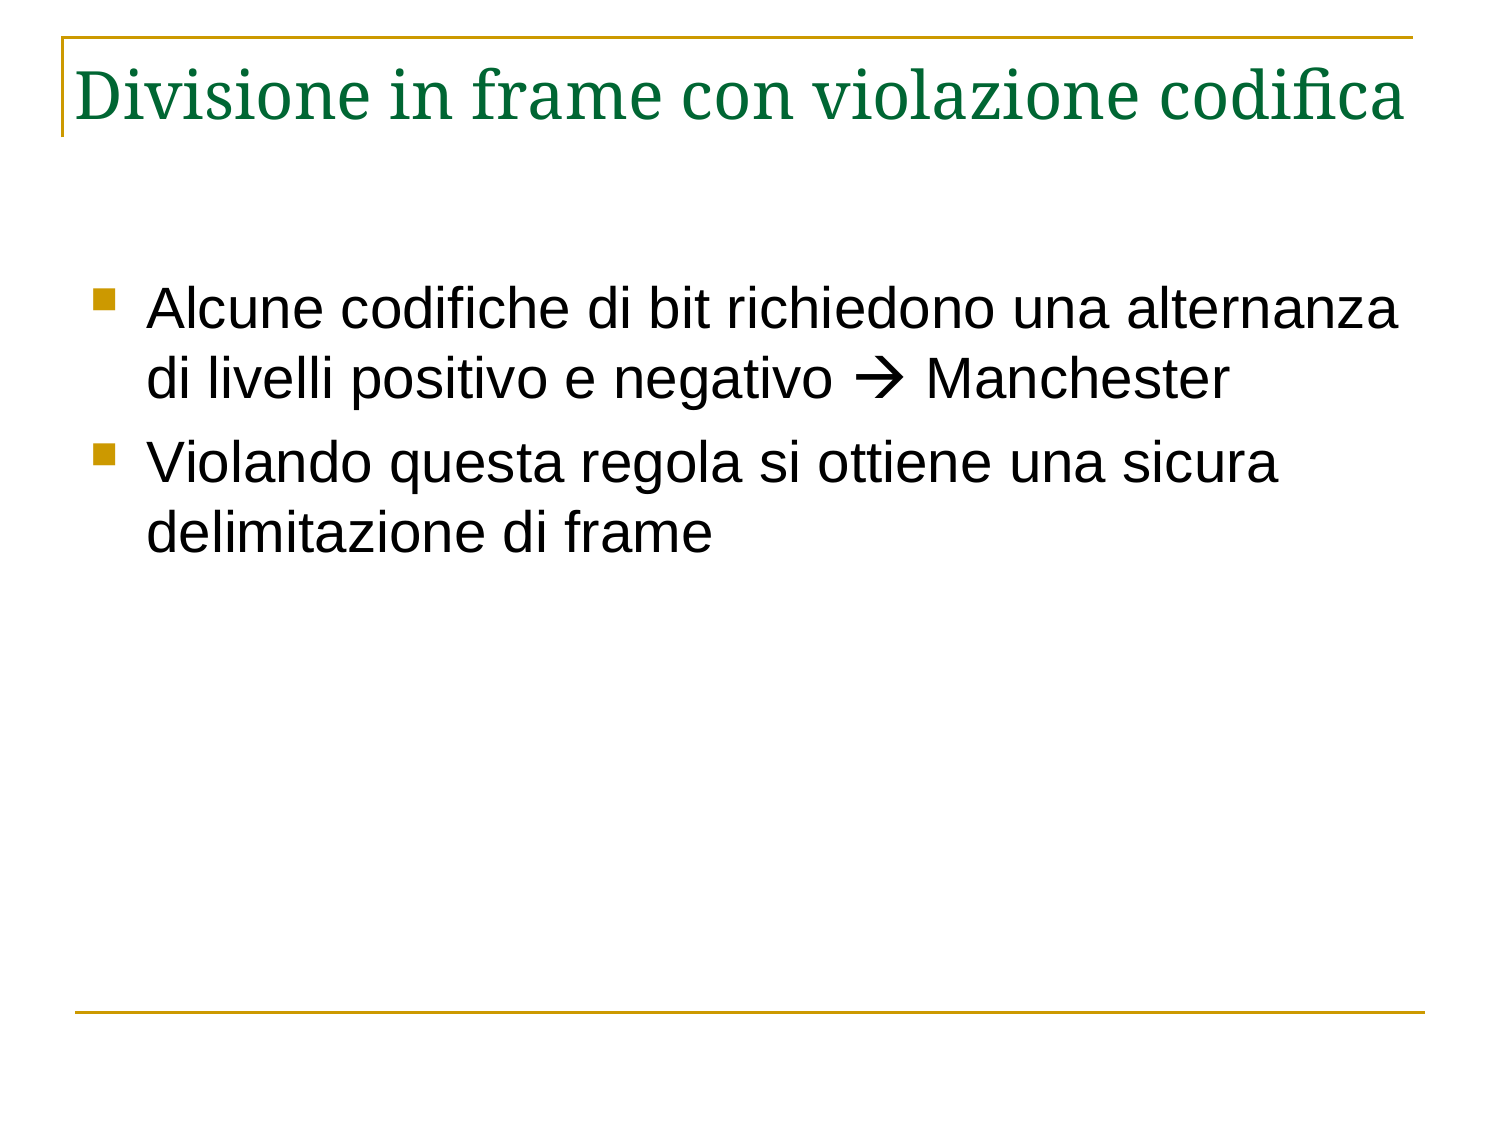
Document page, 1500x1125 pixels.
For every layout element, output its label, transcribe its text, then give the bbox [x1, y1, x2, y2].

title Divisione in frame con violazione codifica [59, 45, 1495, 233]
list Alcune codifiche di bit richiedono una alternanza di livelli positivo e negativo  Manchester Violando questa regola si ottiene una sicura delimitazione di frame [75, 262, 1426, 1006]
